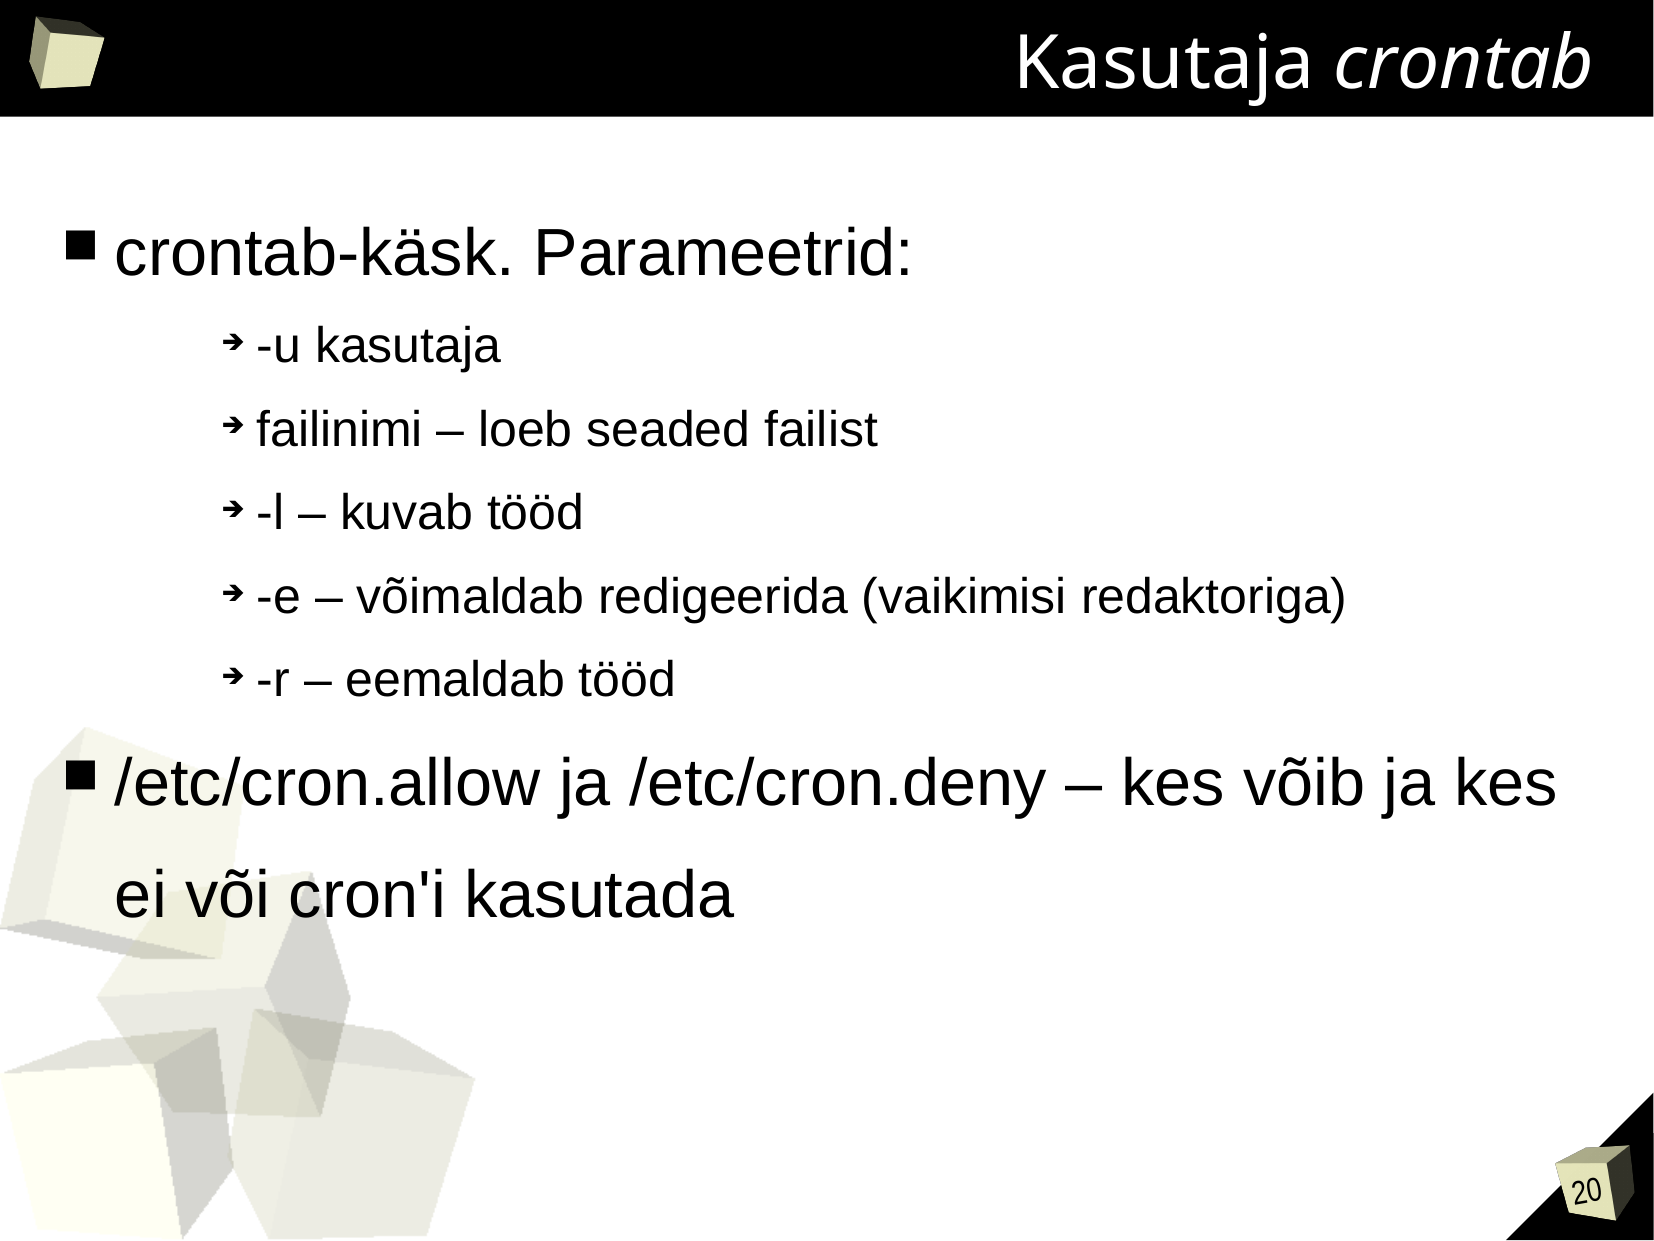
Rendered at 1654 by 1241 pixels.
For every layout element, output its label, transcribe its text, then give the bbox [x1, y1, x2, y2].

title Kasutaja crontab [118, 0, 1595, 119]
picture [0, 726, 477, 1241]
list crontab-käsk. Parameetrid: -u kasutaja failinimi – loeb seaded failist -l – kuvab tööd -e – võimaldab redigeerida (vaikimisi redaktoriga) -r – eemaldab tööd /etc/cron.allow ja /etc/cron.deny – kes võib ja kes ei või cron'i kasutada [44, 177, 1611, 1214]
